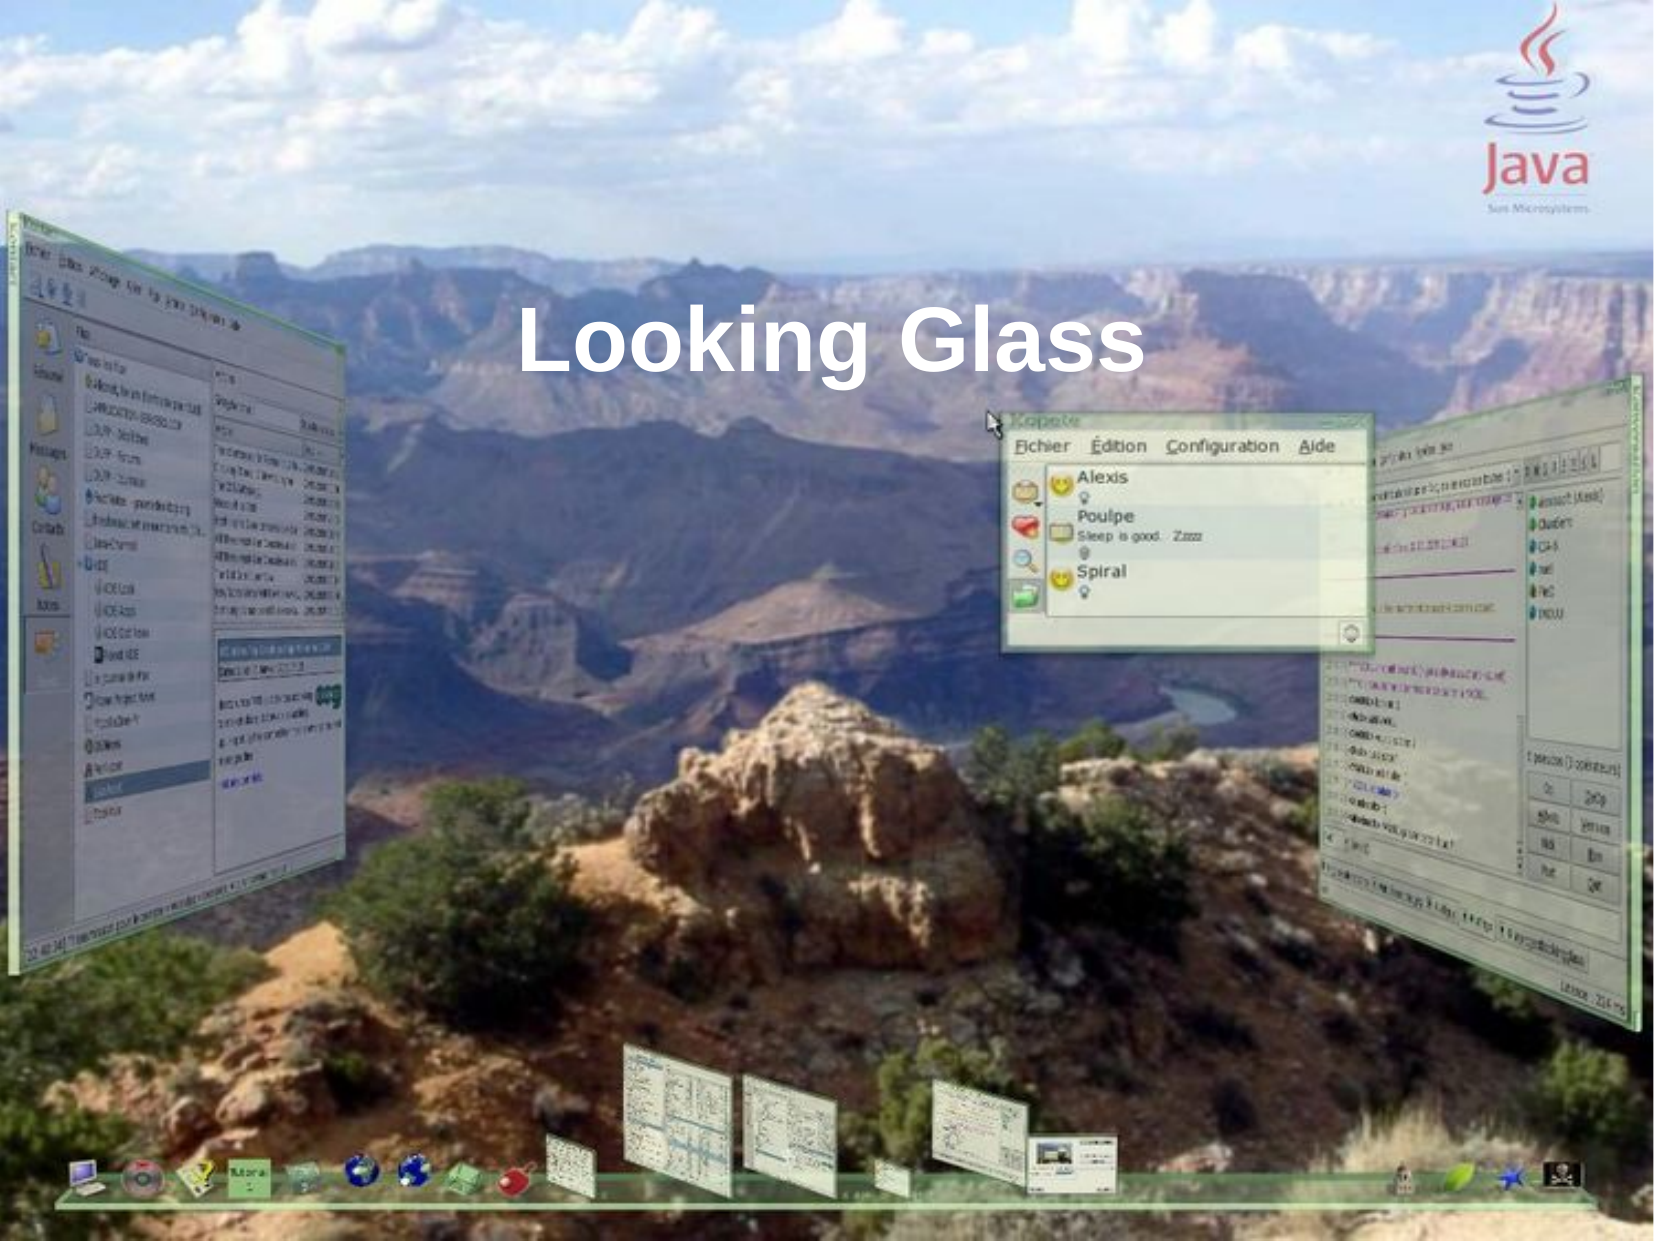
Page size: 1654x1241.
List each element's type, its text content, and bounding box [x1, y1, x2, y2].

picture [0, 0, 1654, 1241]
title Looking Glass [88, 236, 1577, 444]
